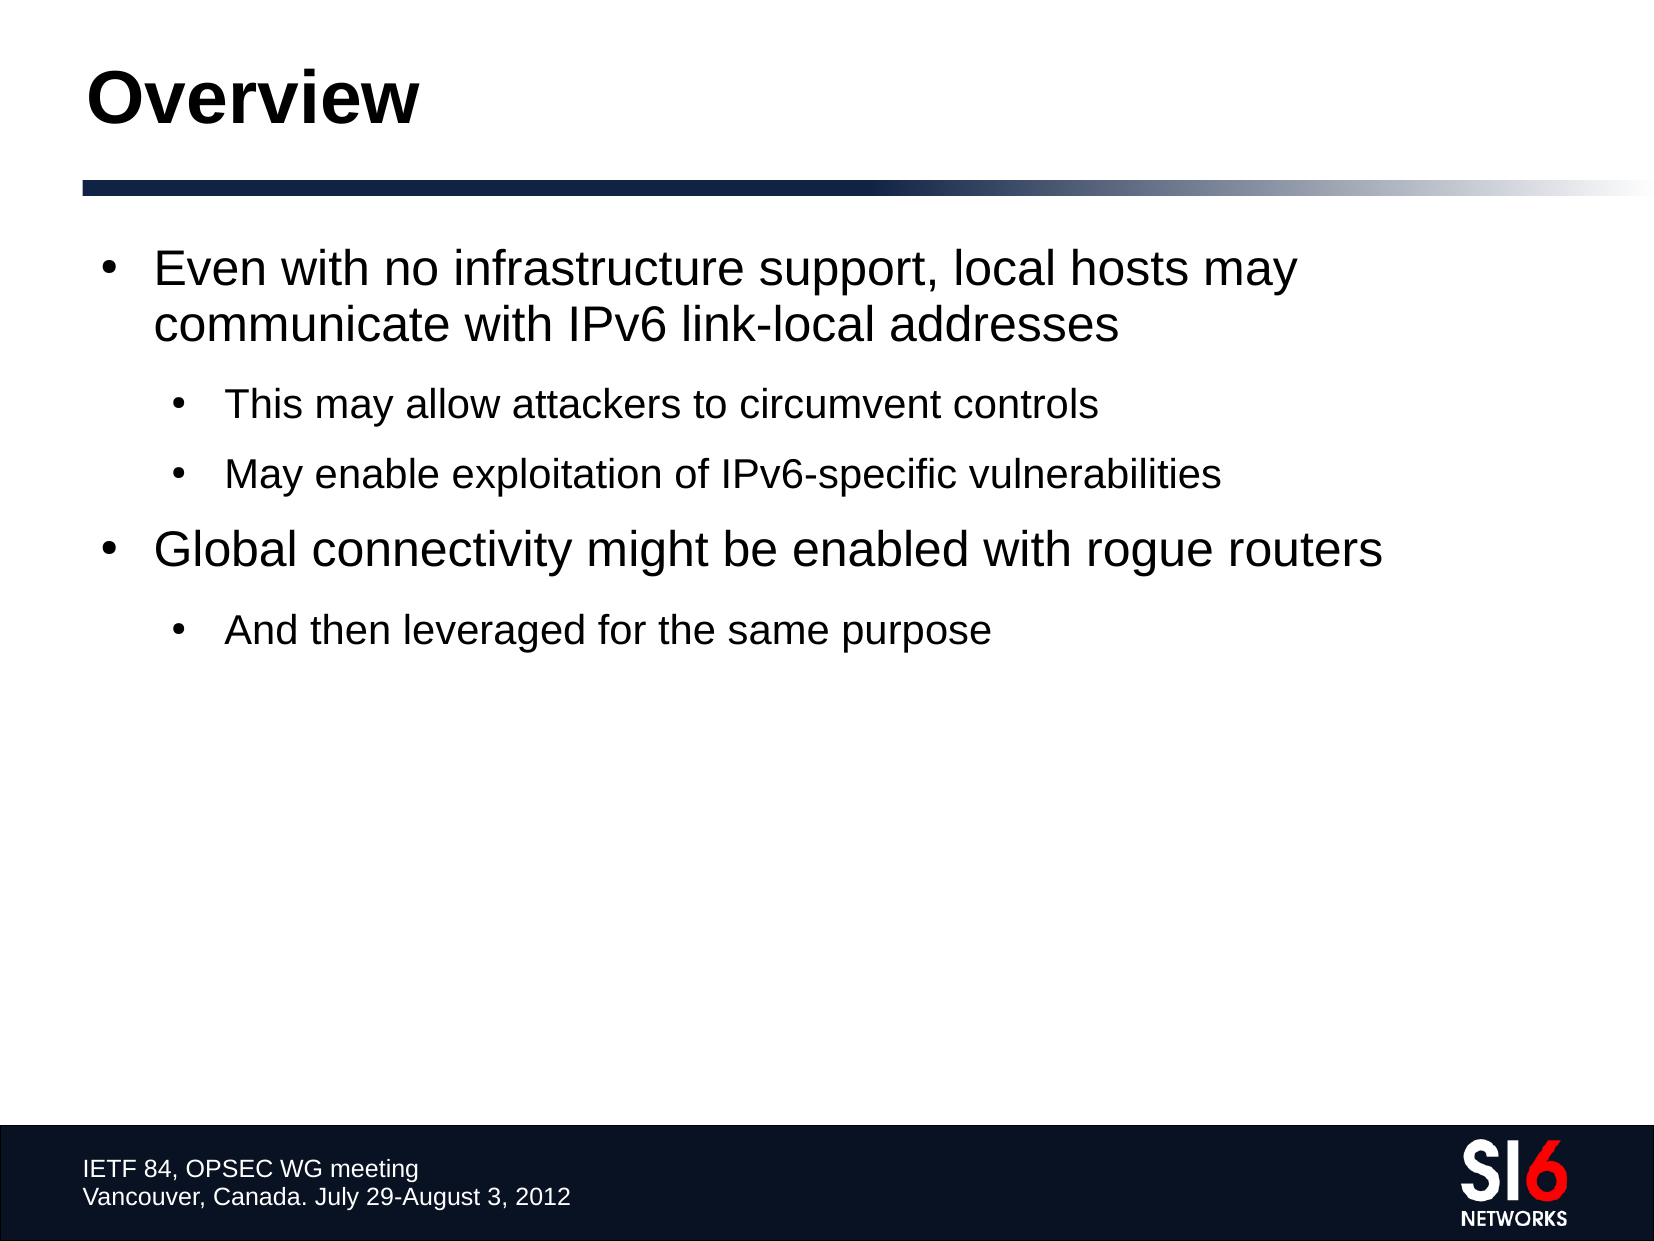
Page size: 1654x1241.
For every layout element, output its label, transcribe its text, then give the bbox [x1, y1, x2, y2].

picture [1461, 1139, 1567, 1226]
title Overview [86, 30, 1576, 166]
list Even with no infrastructure support, local hosts may communicate with IPv6 link-local addresses This may allow attackers to circumvent controls May enable exploitation of IPv6-specific vulnerabilities Global connectivity might be enabled with rogue routers And then leveraged for the same purpose [82, 240, 1571, 1059]
